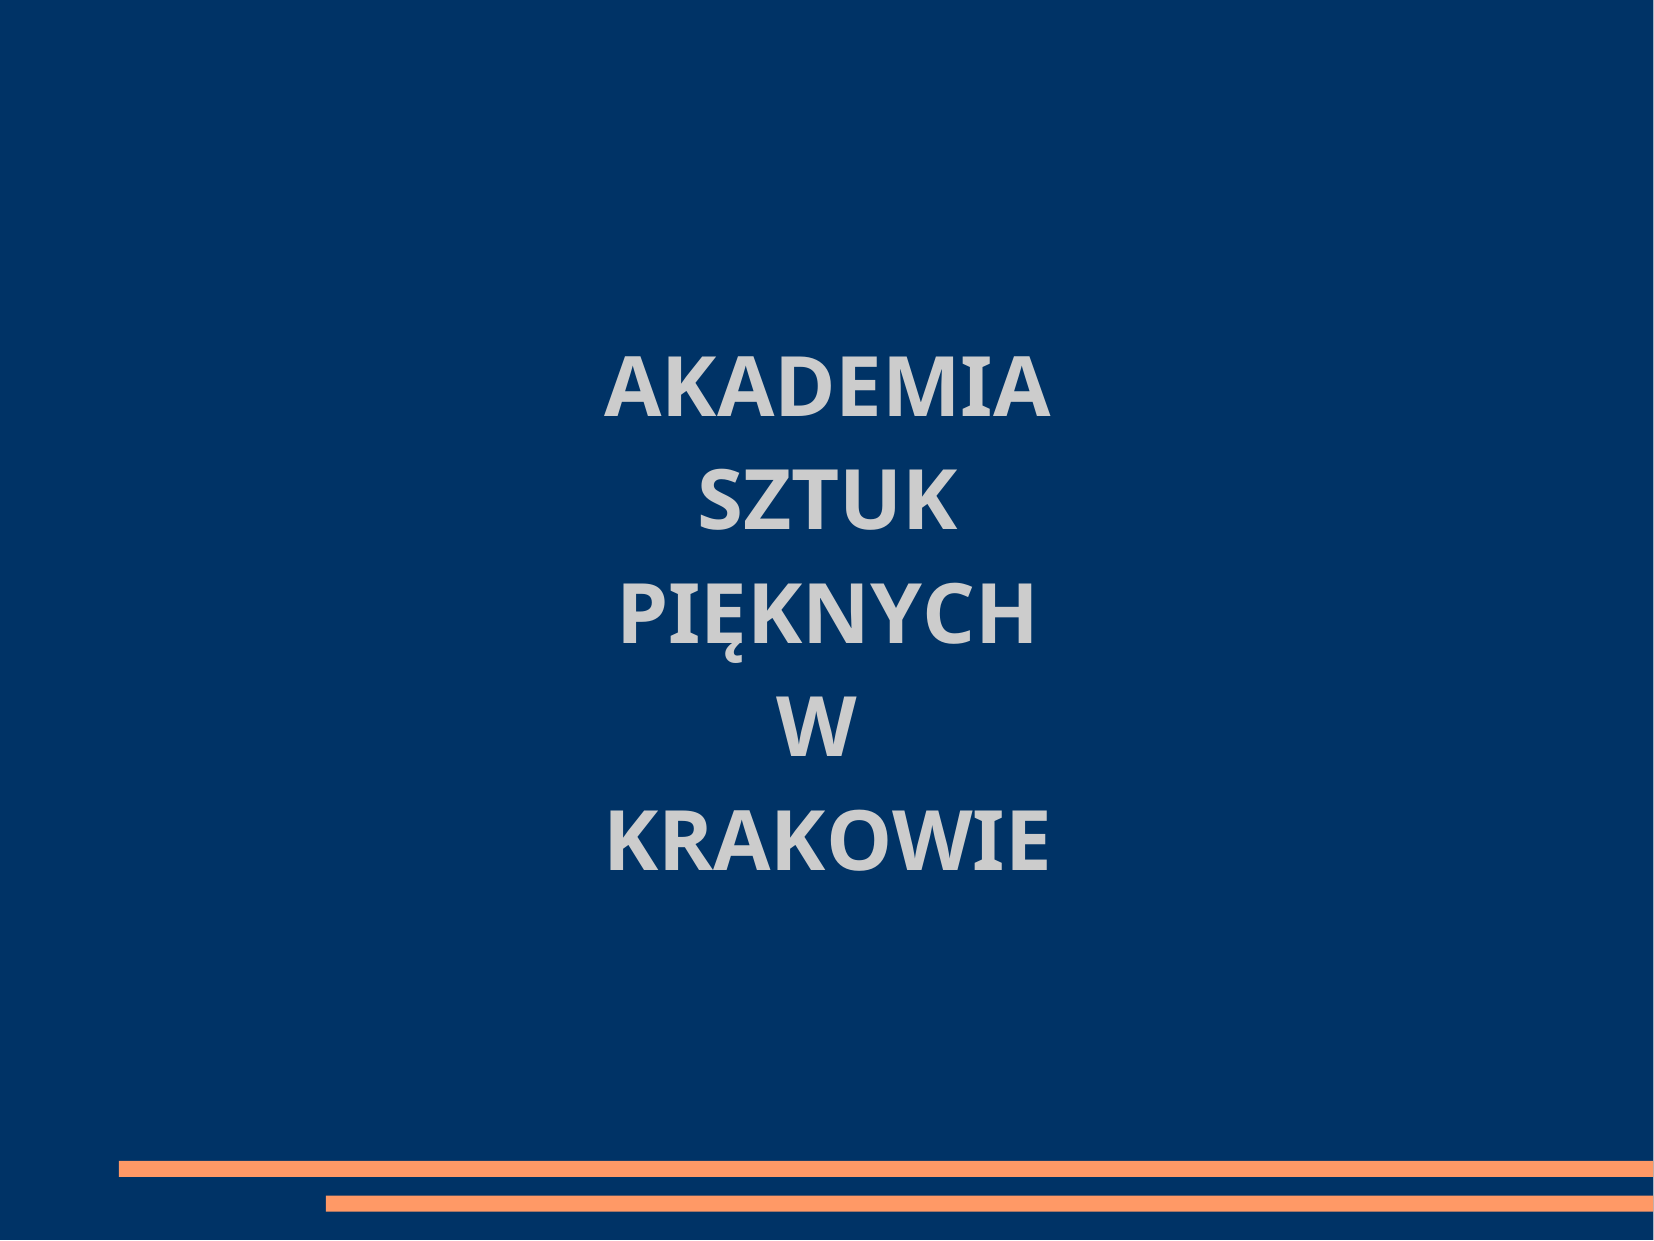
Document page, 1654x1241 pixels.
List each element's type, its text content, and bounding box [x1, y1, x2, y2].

subtitle AKADEMIA SZTUK PIĘKNYCH W KRAKOWIE [108, 205, 1548, 1016]
